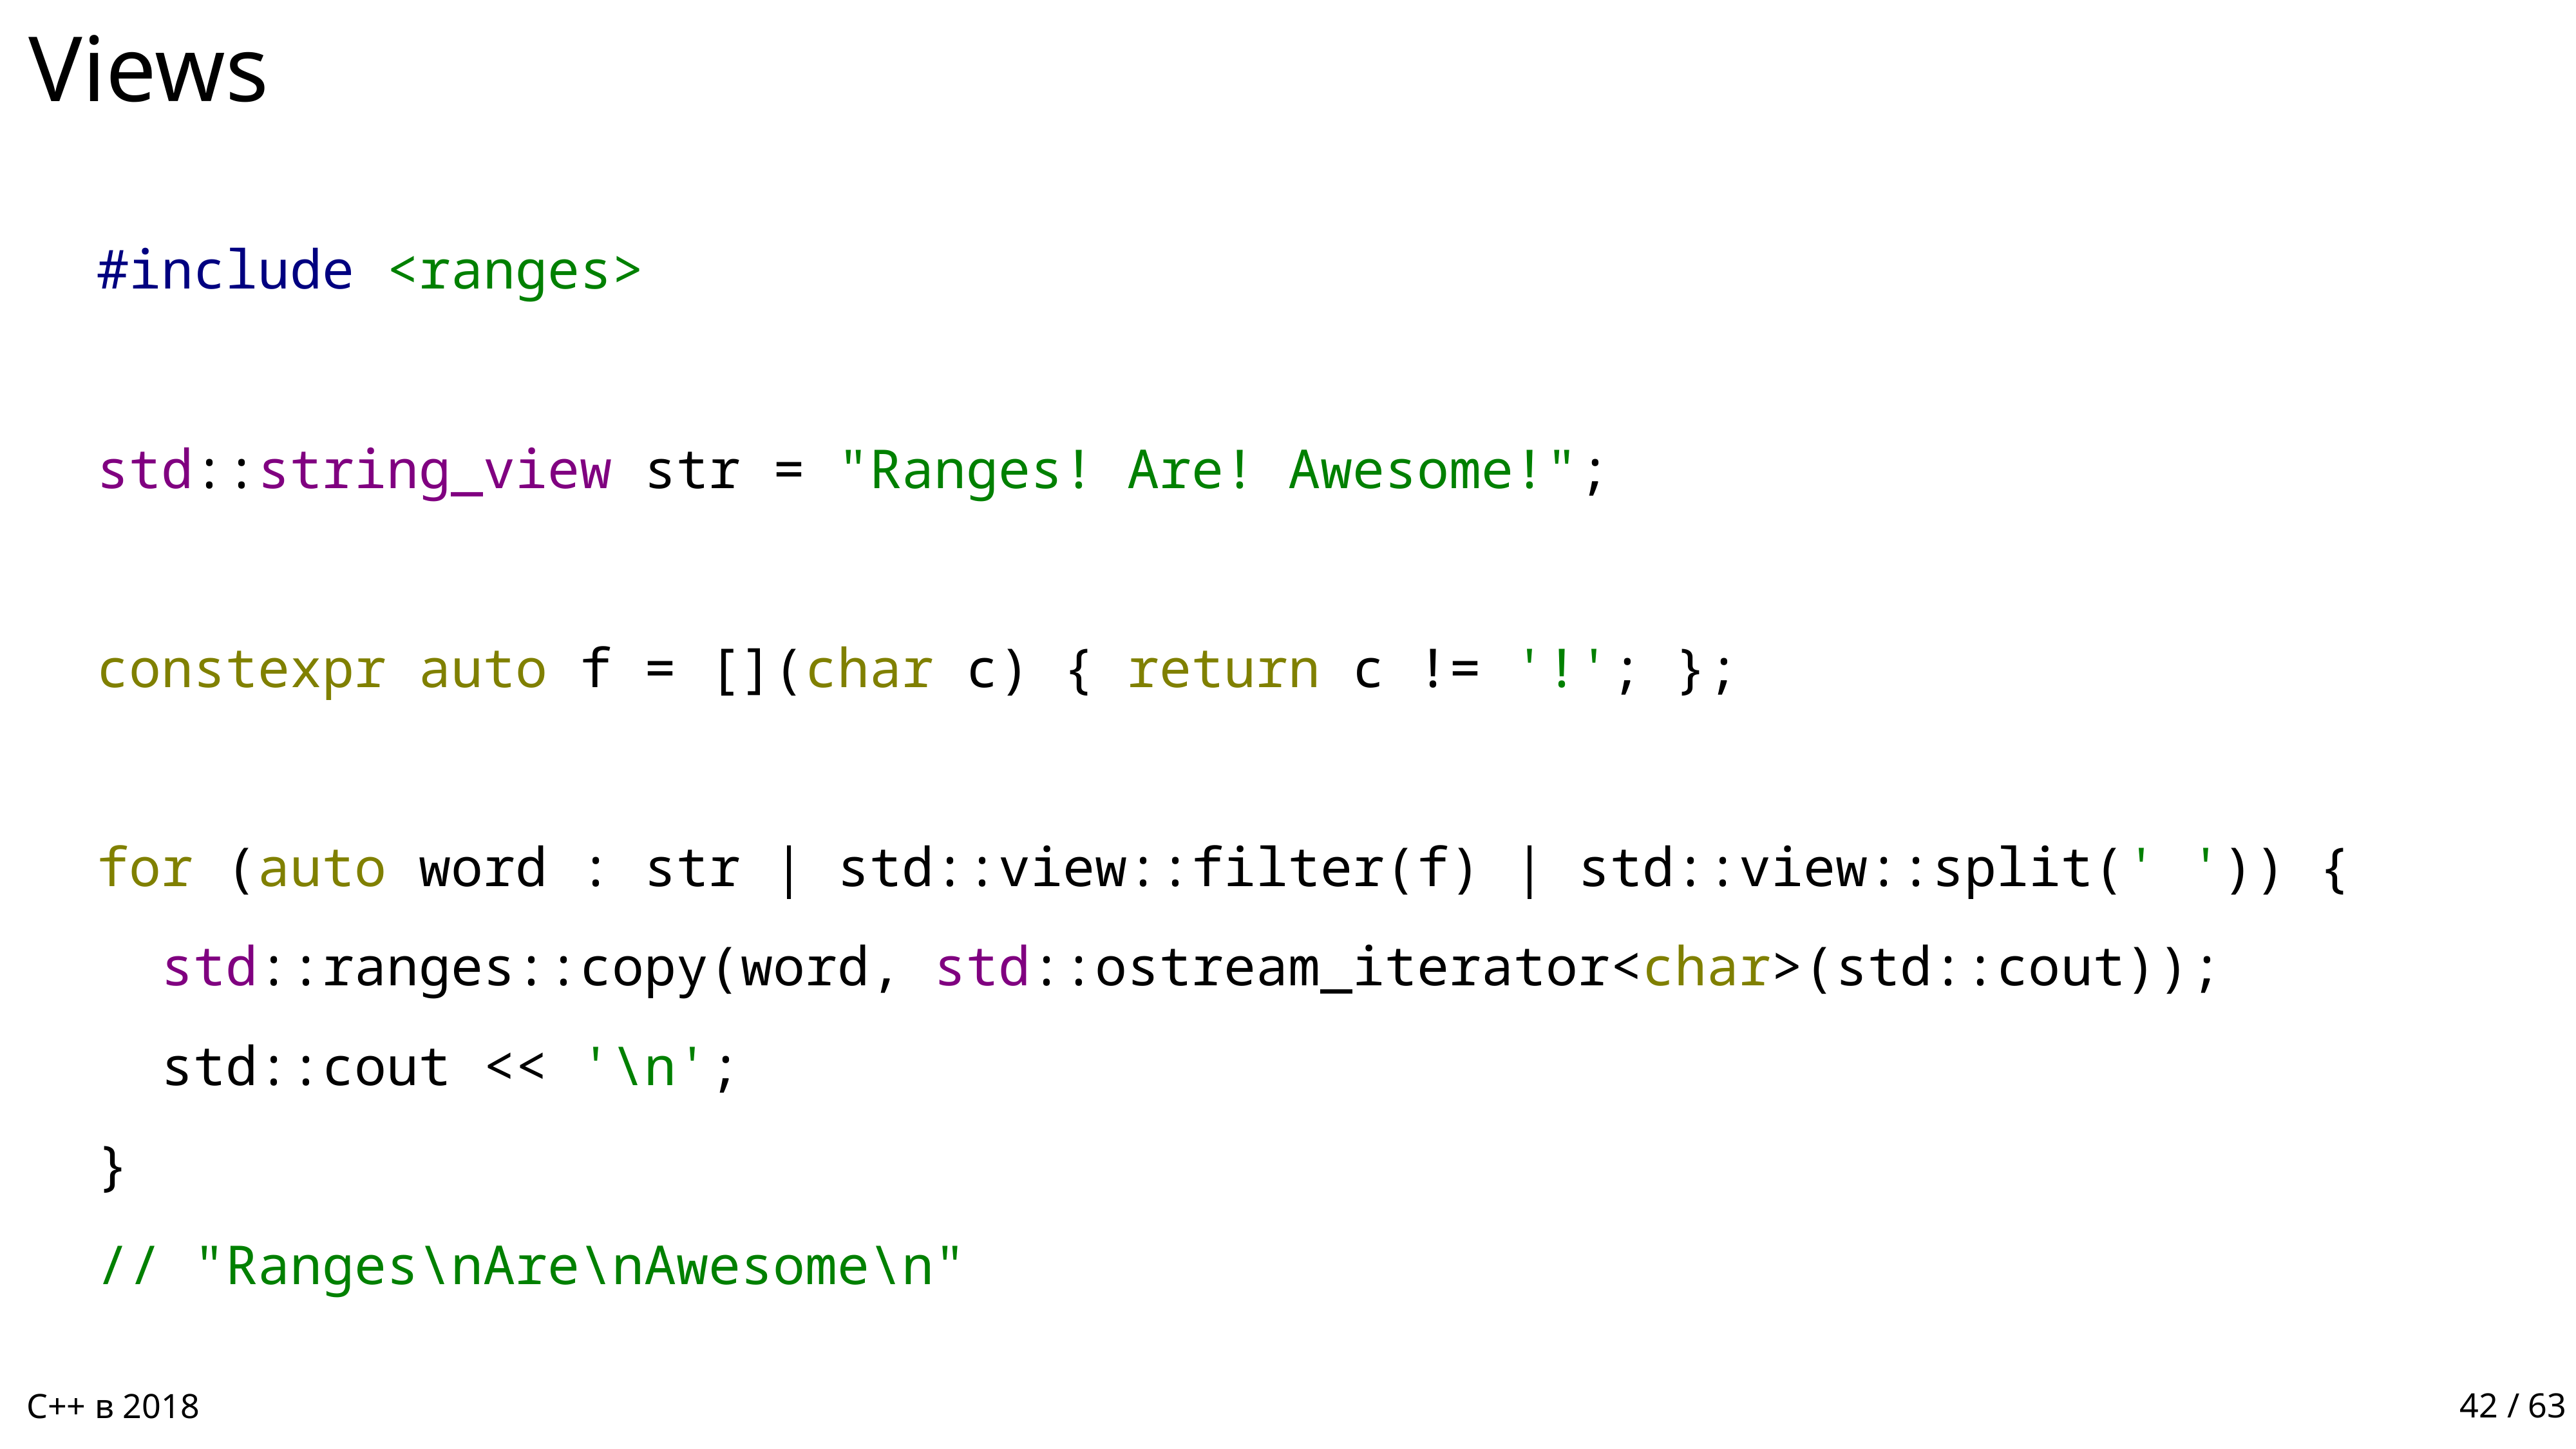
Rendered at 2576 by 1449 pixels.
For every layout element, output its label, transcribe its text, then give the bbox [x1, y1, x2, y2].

list C++ в 2018 [17, 1376, 1114, 1431]
list #include <ranges> std::string_view str = "Ranges! Are! Awesome!"; constexpr auto f = [](char c) { return c != '!'; }; for (auto word : str | std::view::filter(f) | std::view::split(' ')) { std::ranges::copy(word, std::ostream_iterator<char>(std::cout)); std::cout << '\n'; } // "Ranges\nAre\nAwesome\n" [87, 214, 2551, 1382]
title Views [19, 19, 2551, 155]
list <number> / 63 [1479, 1376, 2576, 1431]
